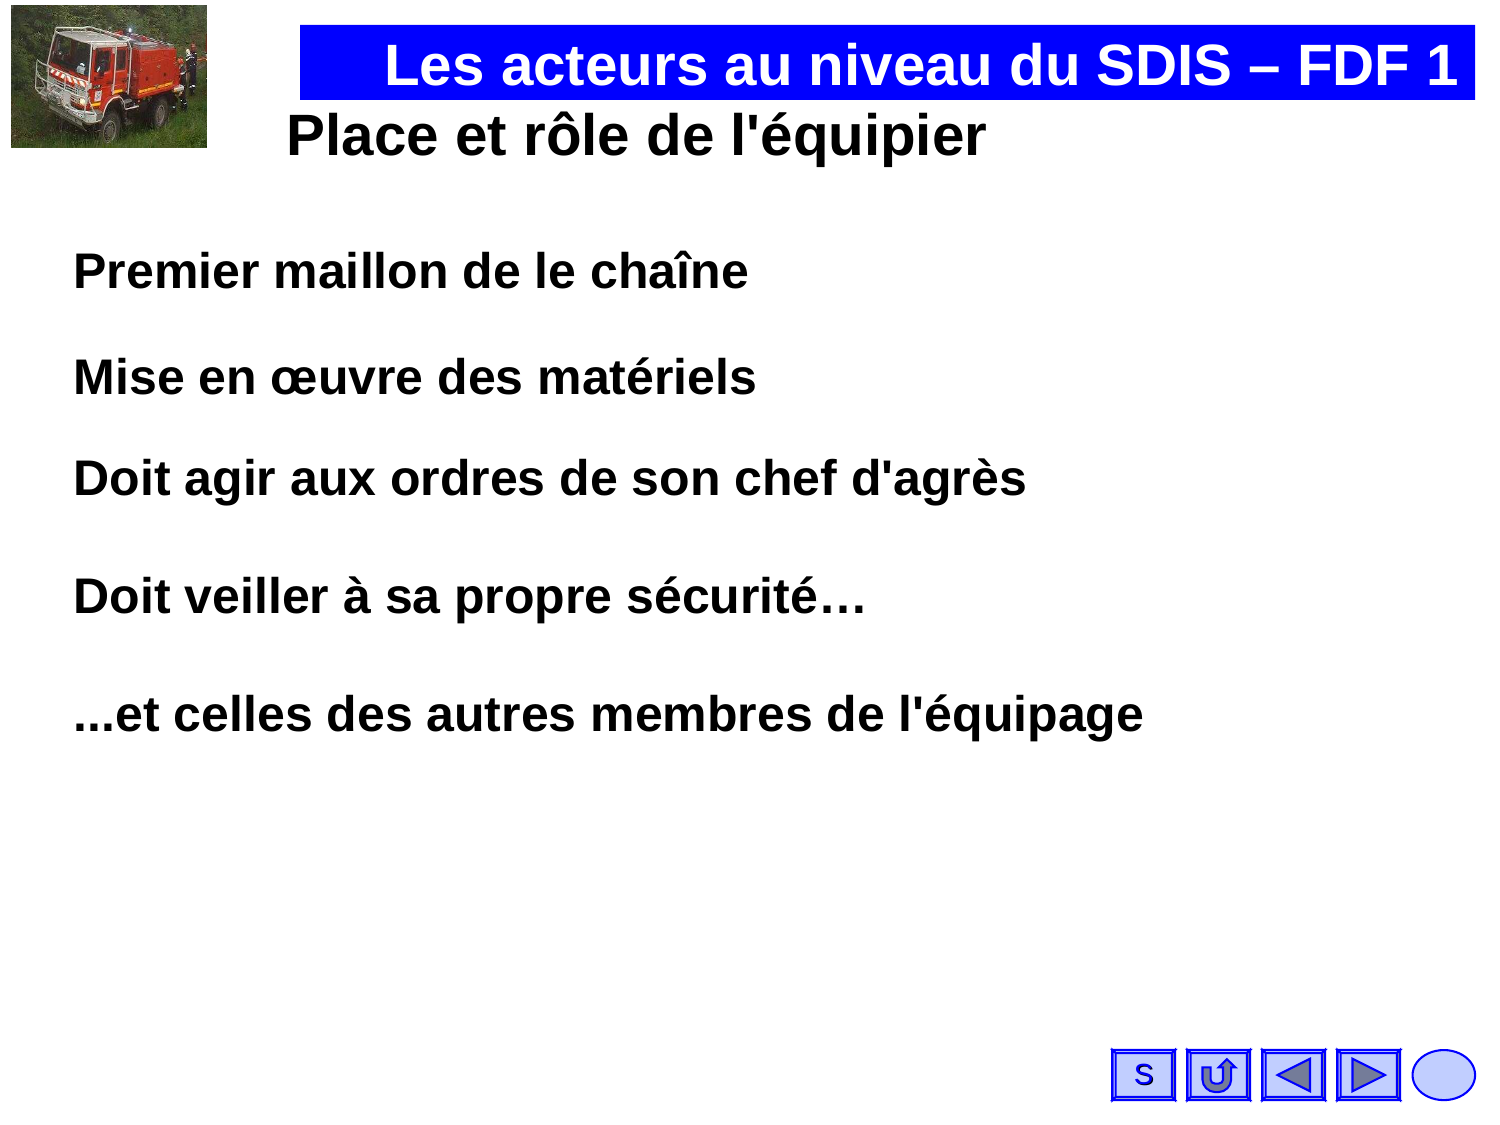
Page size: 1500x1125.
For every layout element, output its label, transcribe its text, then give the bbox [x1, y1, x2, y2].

text_box Doit veiller à sa propre sécurité… [59, 561, 1020, 633]
text_box [1412, 1050, 1476, 1101]
text_box ...et celles des autres membres de l'équipage [59, 679, 1300, 808]
text_box Doit agir aux ordres de son chef d'agrès [59, 442, 1182, 572]
text_box Premier maillon de le chaîne [59, 236, 1020, 309]
text_box Mise en œuvre des matériels [59, 341, 1020, 414]
picture [11, 5, 207, 148]
text_box Place et rôle de l'équipier [271, 94, 1323, 175]
text_box Les acteurs au niveau du SDIS – FDF 1 [300, 24, 1476, 100]
